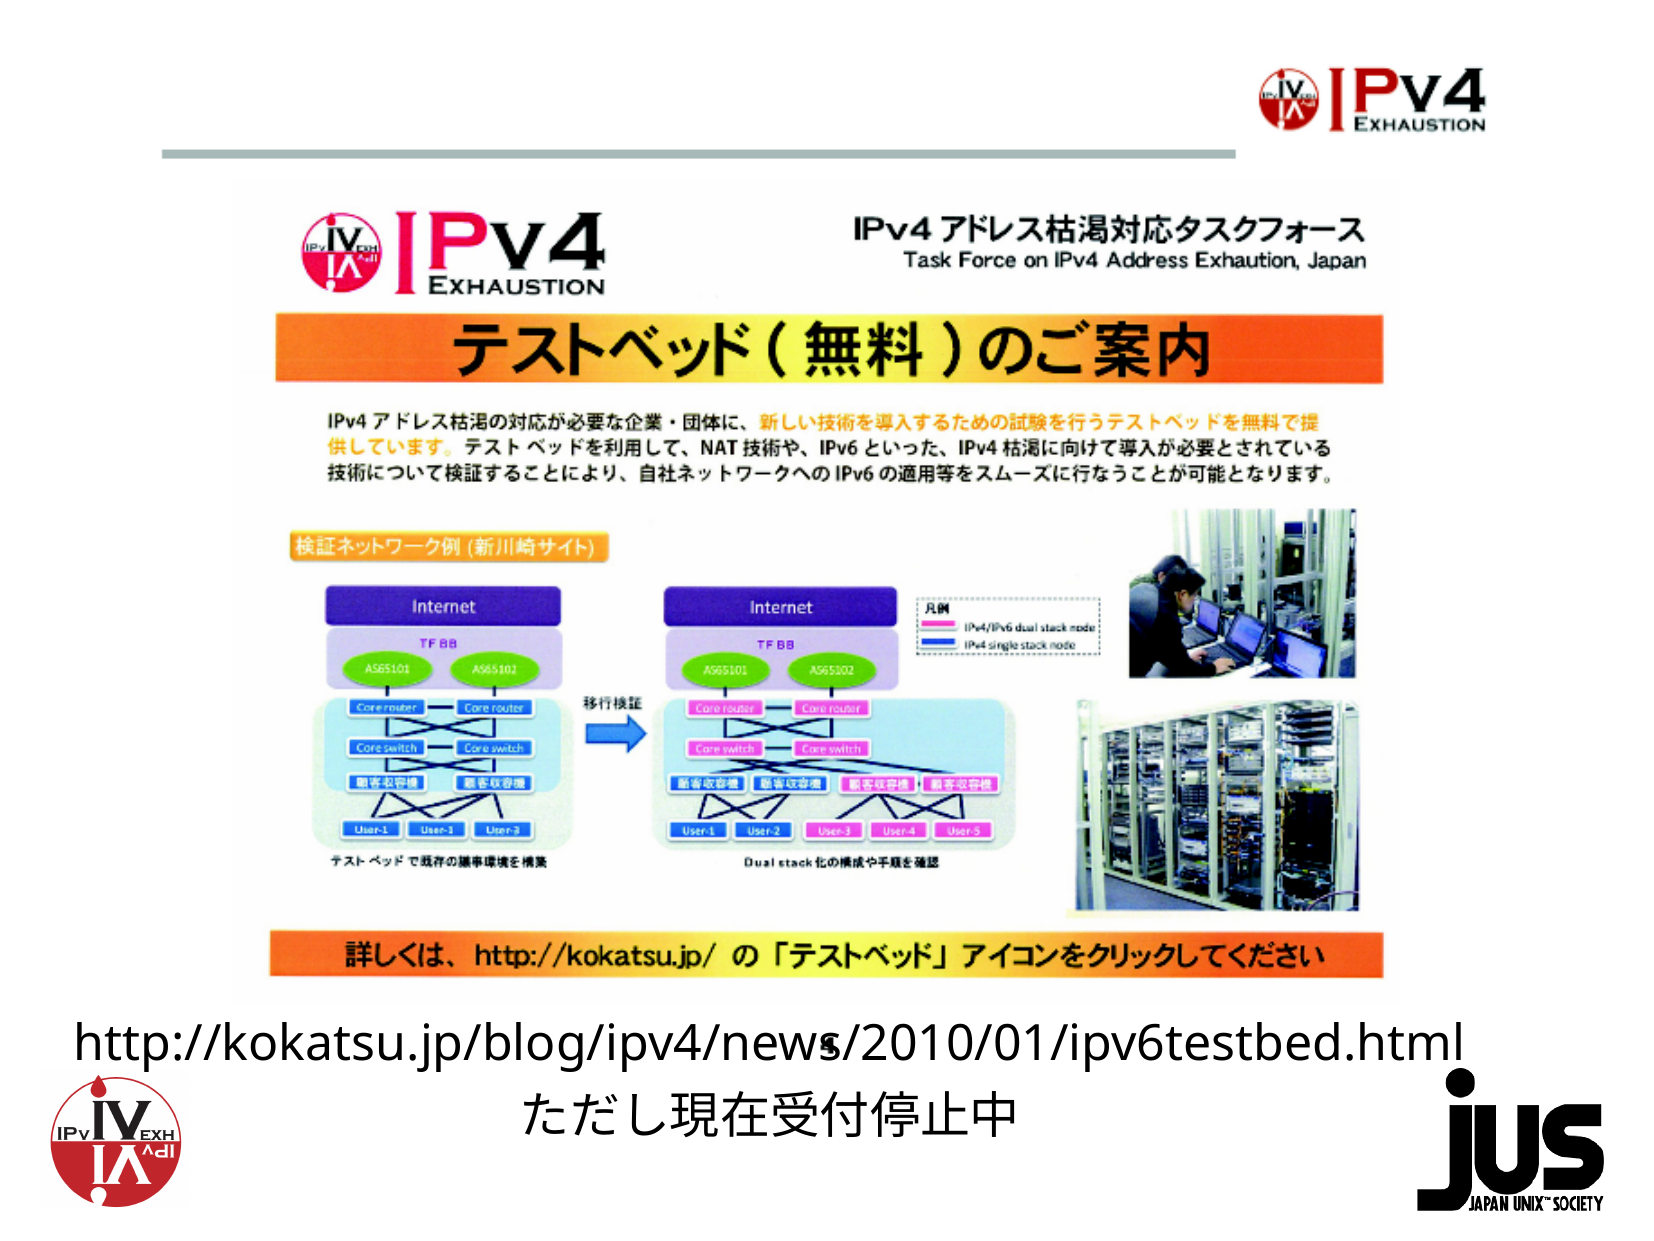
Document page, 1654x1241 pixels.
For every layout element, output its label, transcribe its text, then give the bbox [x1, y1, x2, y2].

text_box http://kokatsu.jp/blog/ipv4/news/2010/01/ipv6testbed.html ただし現在受付停止中 [59, 999, 1545, 1123]
picture [1417, 1068, 1604, 1211]
picture [41, 1068, 190, 1210]
picture [157, 58, 1496, 999]
